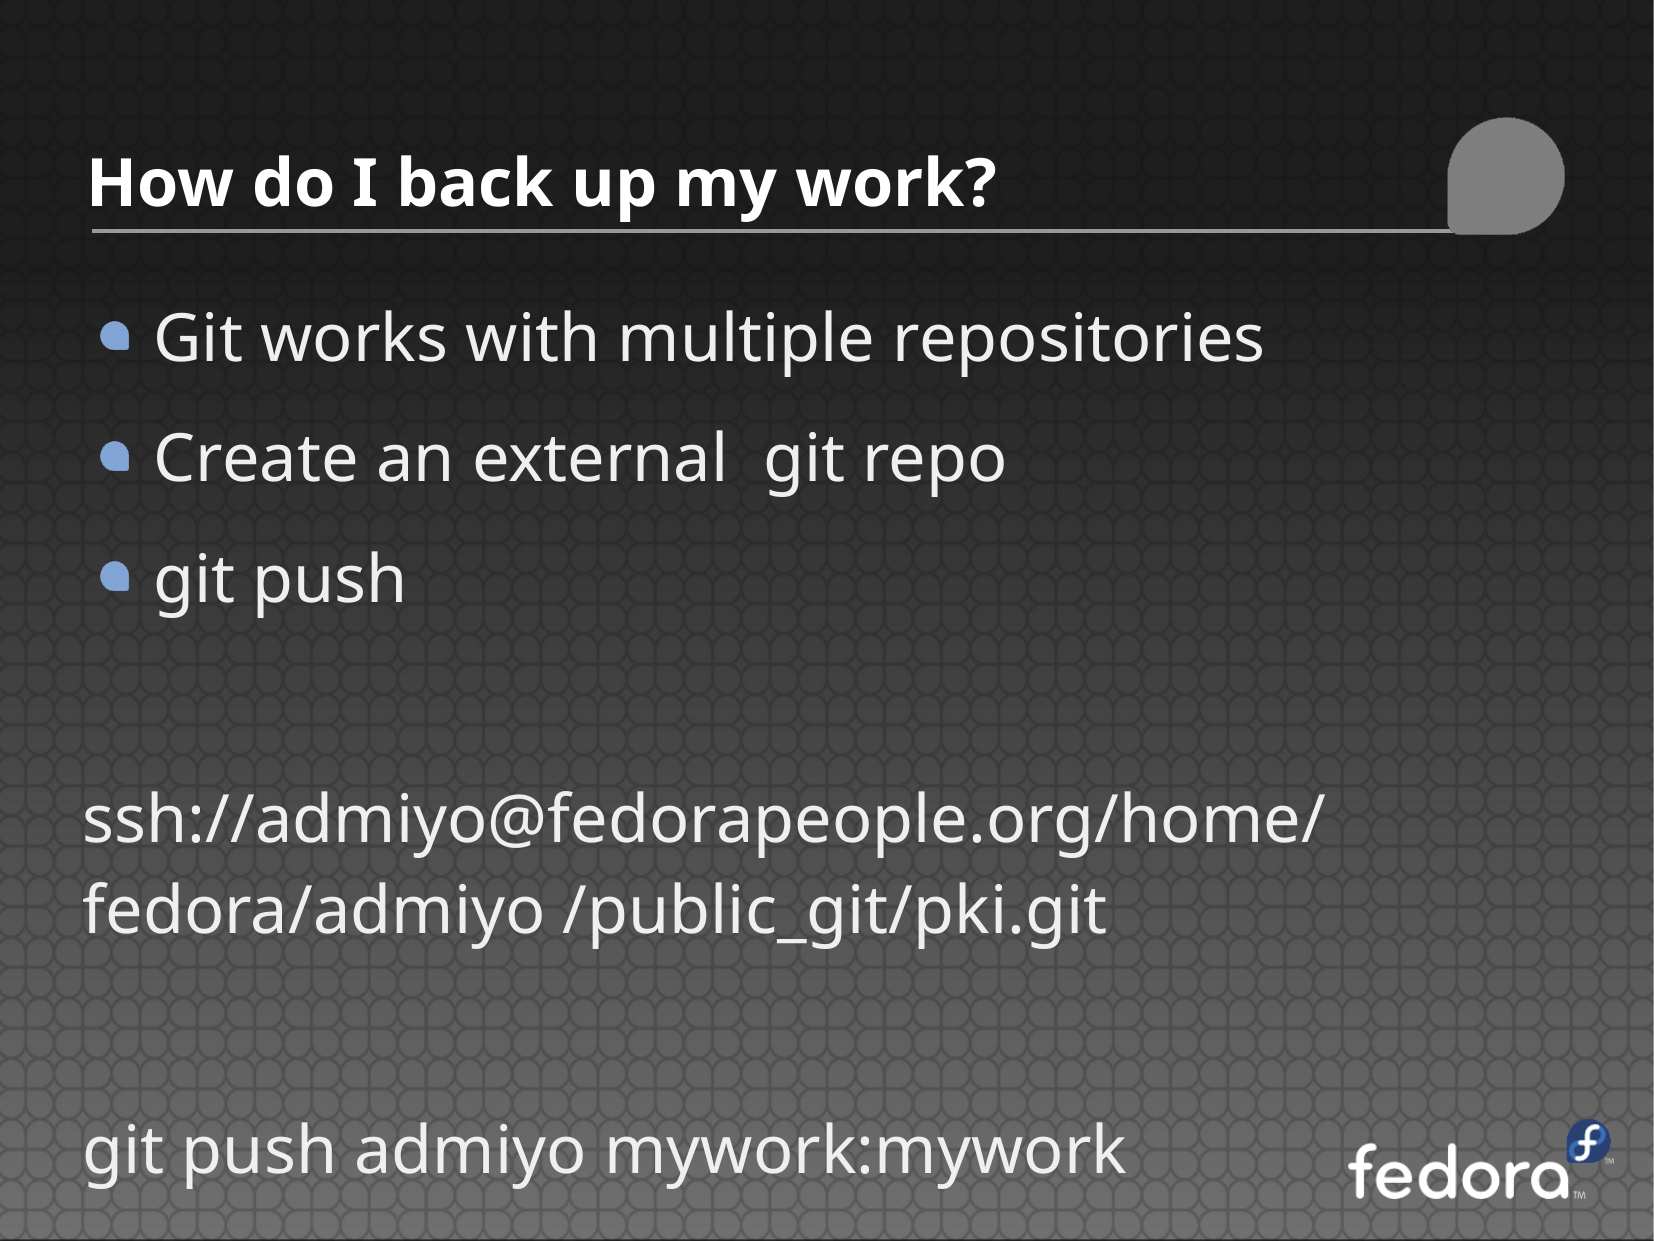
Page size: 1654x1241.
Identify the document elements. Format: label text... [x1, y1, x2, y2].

title How do I back up my work? [86, 112, 1576, 249]
list Git works with multiple repositories Create an external git repo git push ssh://admiyo@fedorapeople.org/home/fedora/admiyo /public_git/pki.git git push admiyo mywork:mywork Could be done with Subversion as well [82, 290, 1571, 1241]
picture [0, 0, 1654, 1241]
